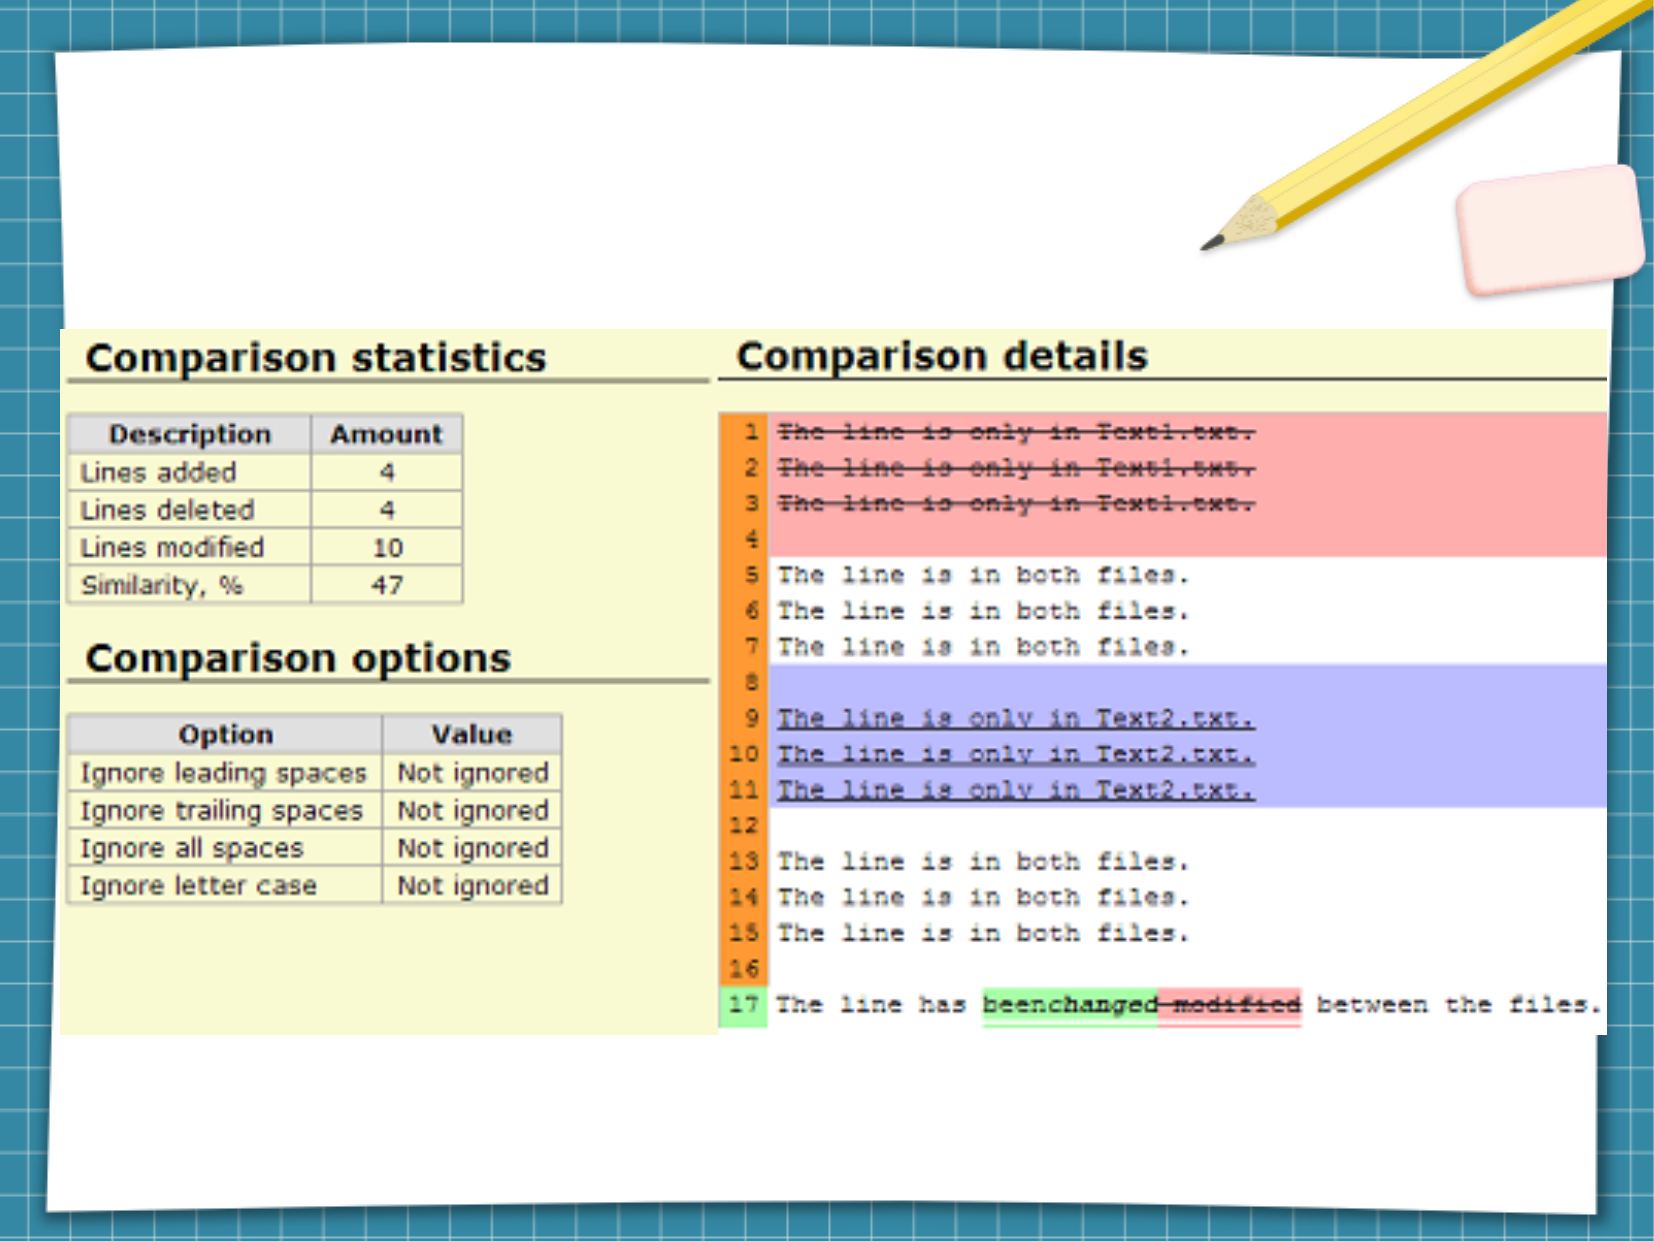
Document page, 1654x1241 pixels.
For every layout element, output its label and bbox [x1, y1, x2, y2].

picture [60, 330, 1607, 1036]
